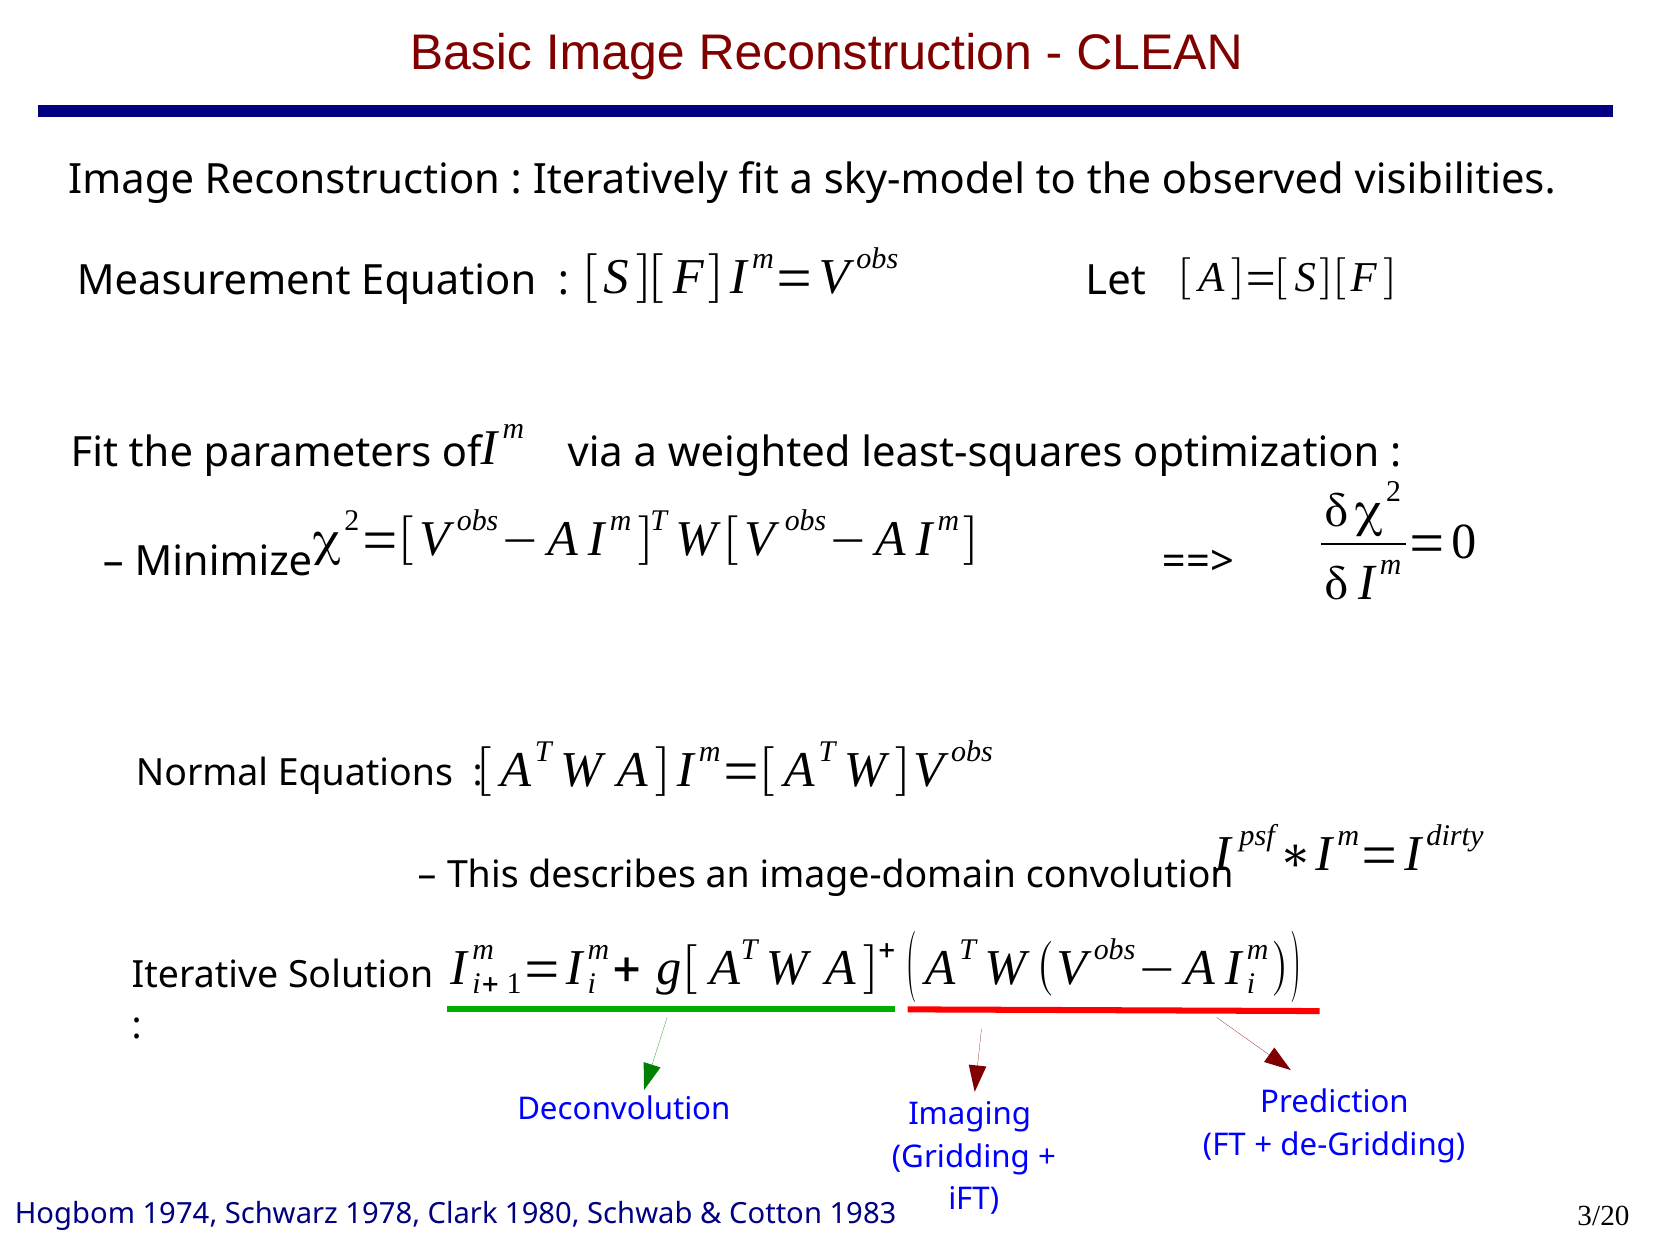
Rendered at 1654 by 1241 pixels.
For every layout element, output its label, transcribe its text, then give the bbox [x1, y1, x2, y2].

text_box Hogbom 1974, Schwarz 1978, Clark 1980, Schwab & Cotton 1983 [0, 1185, 975, 1241]
text_box Imaging (Gridding + iFT) [847, 1083, 1101, 1175]
title Basic Image Reconstruction - CLEAN [82, 15, 1571, 89]
chart [1168, 253, 1405, 303]
text_box Deconvolution [497, 1078, 751, 1136]
chart [1197, 819, 1496, 883]
chart [434, 927, 1314, 1006]
text_box Normal Equations : – This describes an image-domain convolution [121, 738, 1408, 889]
text_box Iterative Solution : [116, 940, 452, 1001]
text_box Fit the parameters of via a weighted least-squares optimization : – Minimize ==> [55, 414, 1453, 576]
text_box Measurement Equation : Let [62, 242, 1603, 455]
chart [571, 242, 910, 307]
text_box Image Reconstruction : Iteratively fit a sky-model to the observed visibilities. [53, 141, 1598, 207]
chart [1305, 476, 1487, 611]
chart [465, 736, 1005, 800]
text_box Prediction (FT + de-Gridding) [1175, 1071, 1494, 1180]
